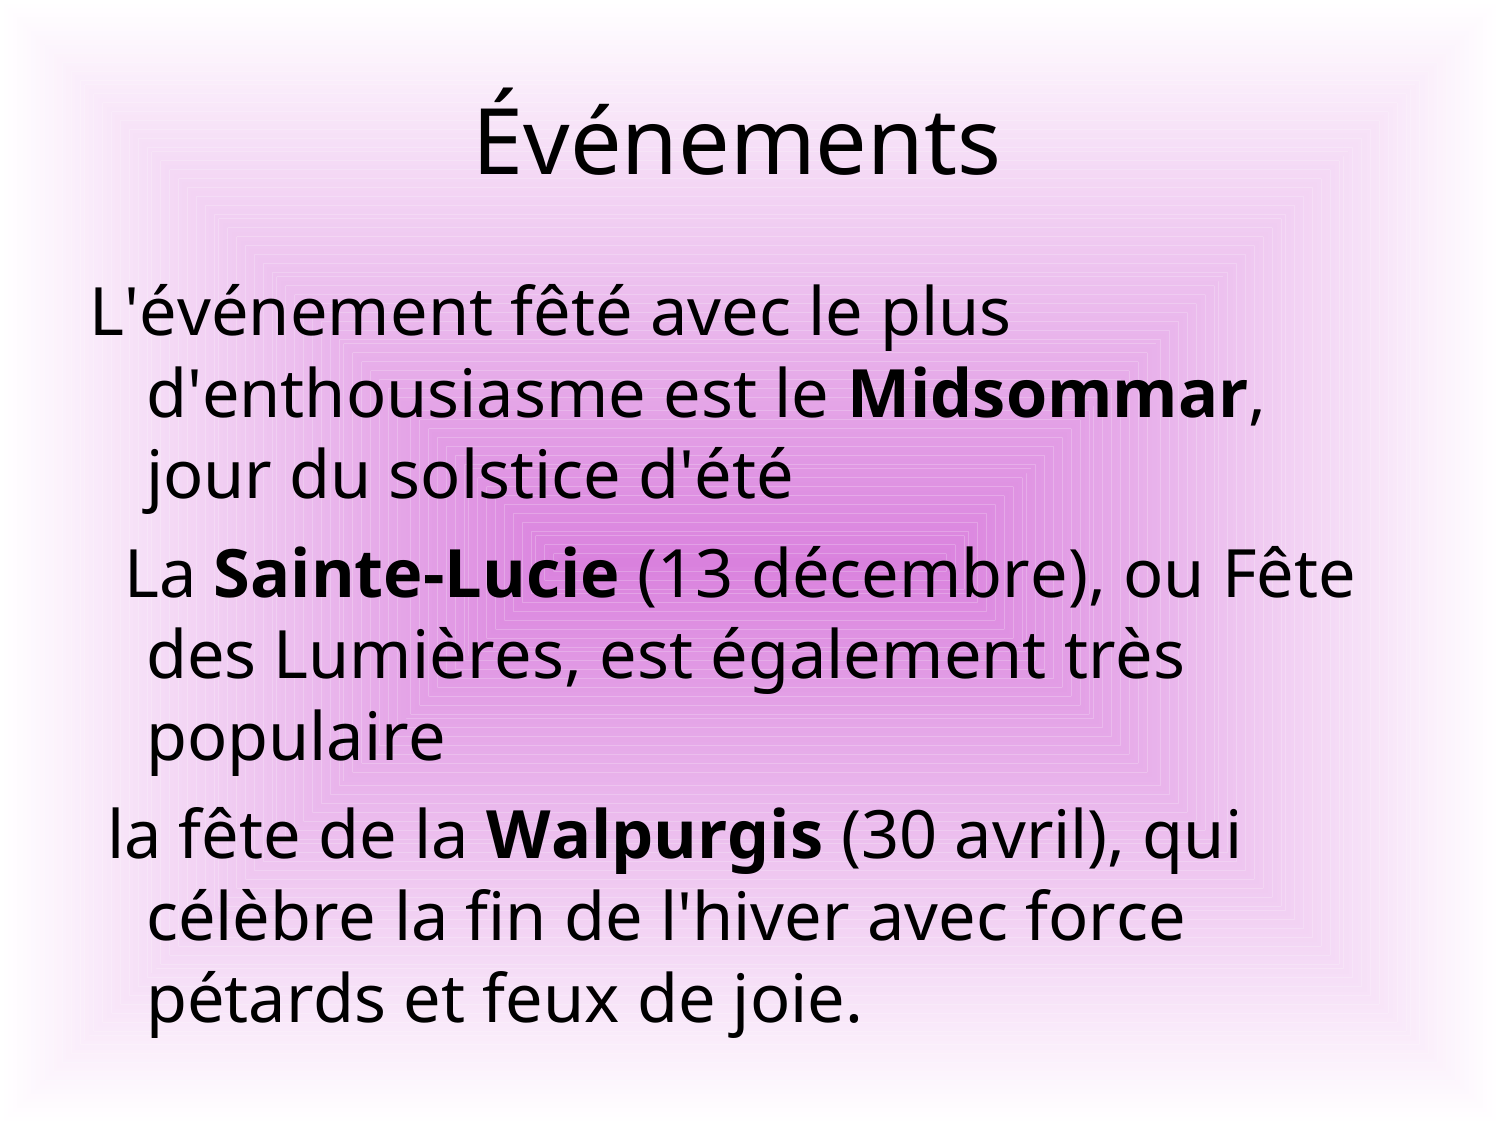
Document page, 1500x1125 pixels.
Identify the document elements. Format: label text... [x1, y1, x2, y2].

title Événements [75, 45, 1426, 233]
list L'événement fêté avec le plus d'enthousiasme est le Midsommar, jour du solstice d'été La Sainte-Lucie (13 décembre), ou Fête des Lumières, est également très populaire la fête de la Walpurgis (30 avril), qui célèbre la fin de l'hiver avec force pétards et feux de joie. [75, 262, 1426, 1006]
